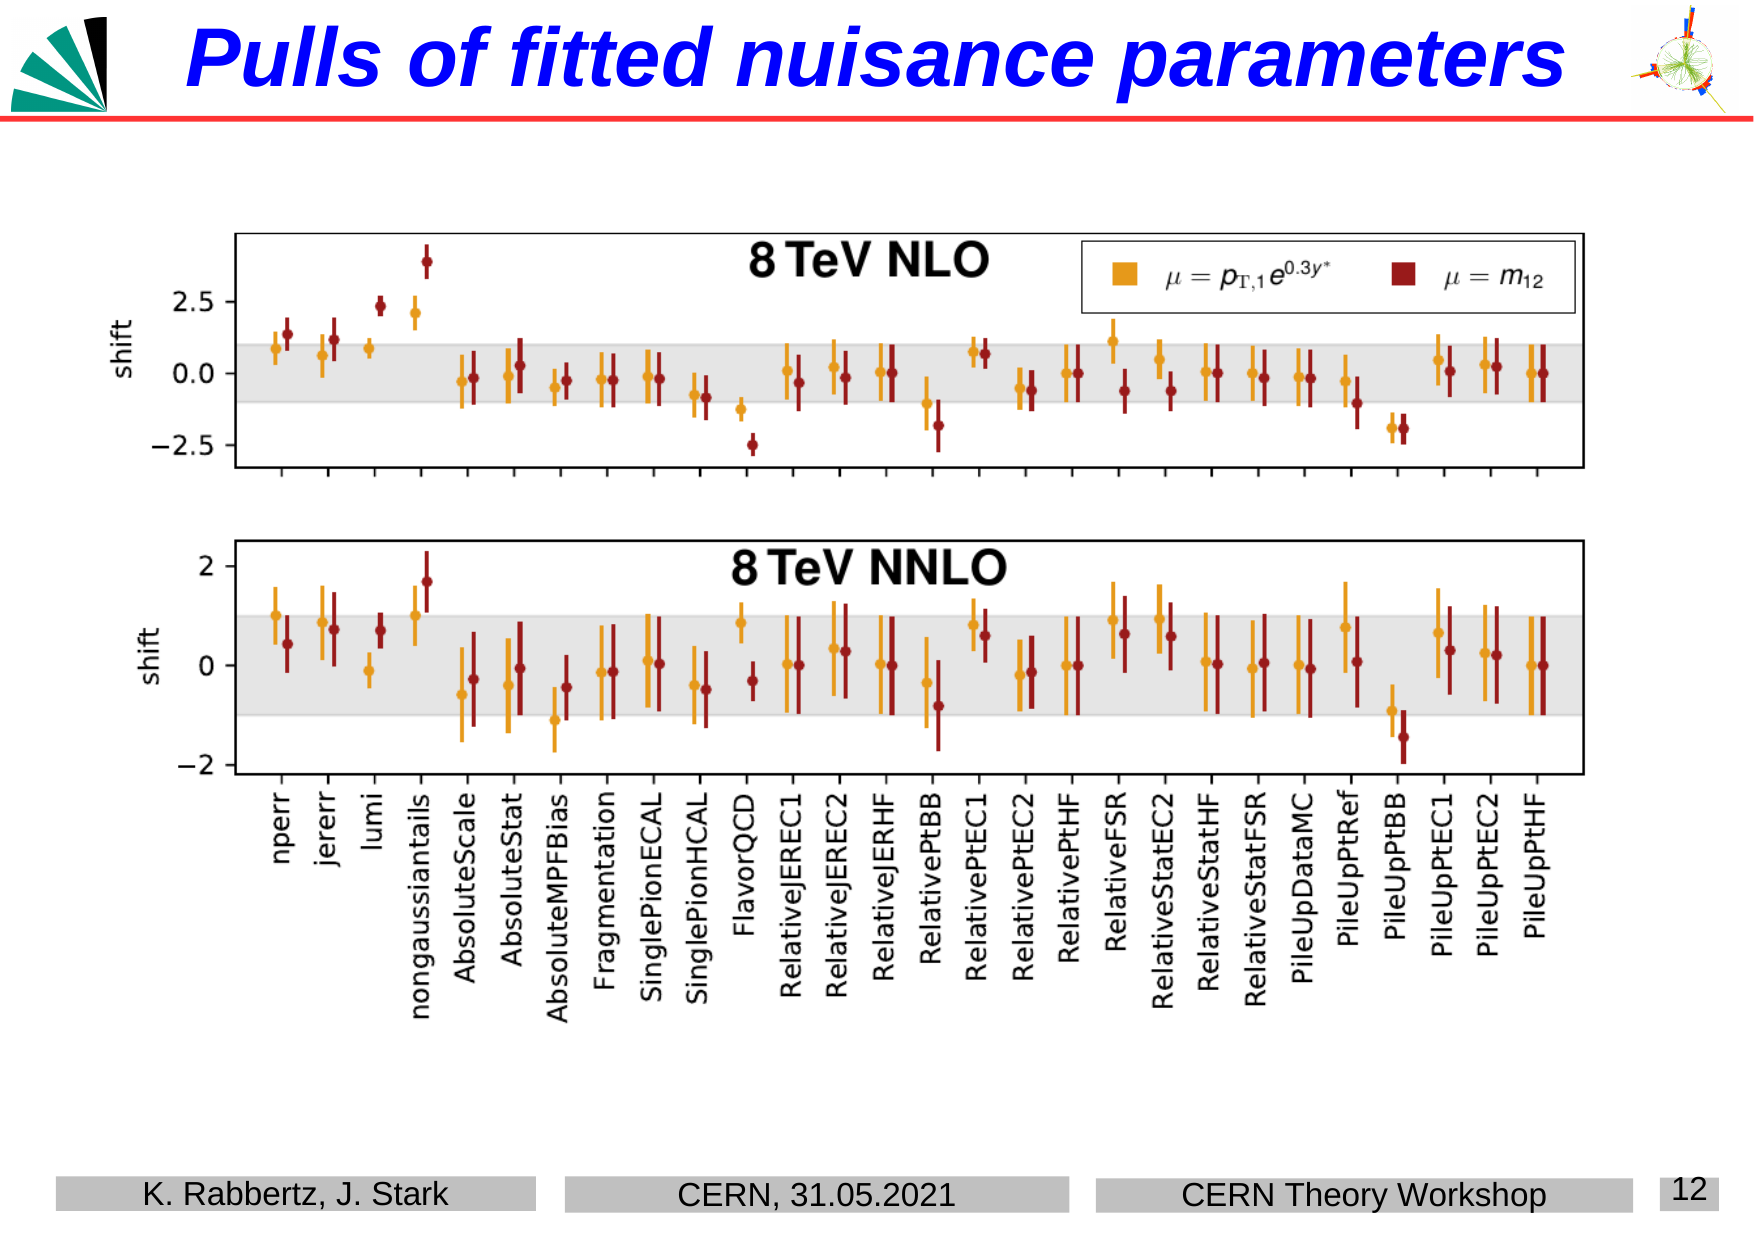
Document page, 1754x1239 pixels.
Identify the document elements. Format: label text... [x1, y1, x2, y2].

picture [70, 147, 1696, 1117]
picture [1631, 5, 1739, 113]
picture [11, 17, 107, 113]
title Pulls of fitted nuisance parameters [124, 0, 1630, 116]
